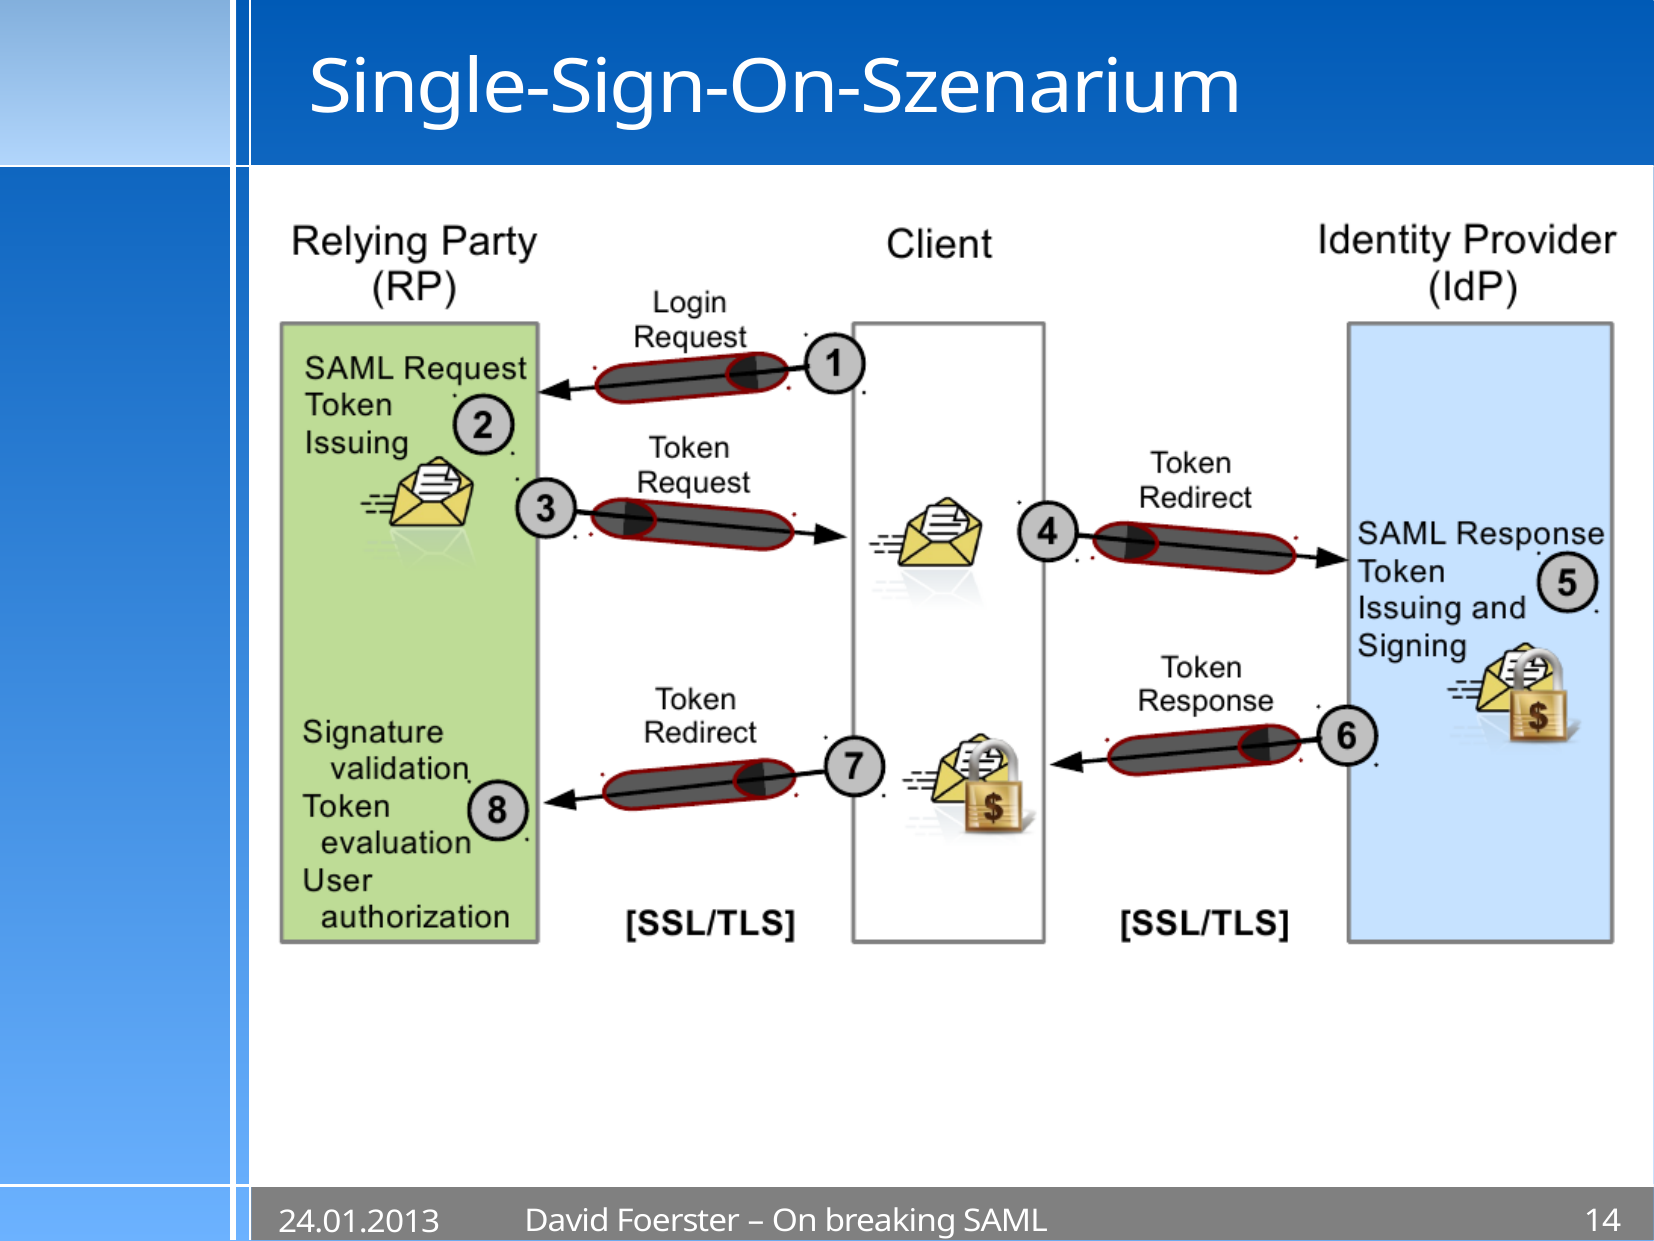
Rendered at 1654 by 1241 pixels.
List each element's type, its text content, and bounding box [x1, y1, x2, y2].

picture [265, 208, 1630, 958]
title Single-Sign-On-Szenarium [273, 0, 1499, 187]
